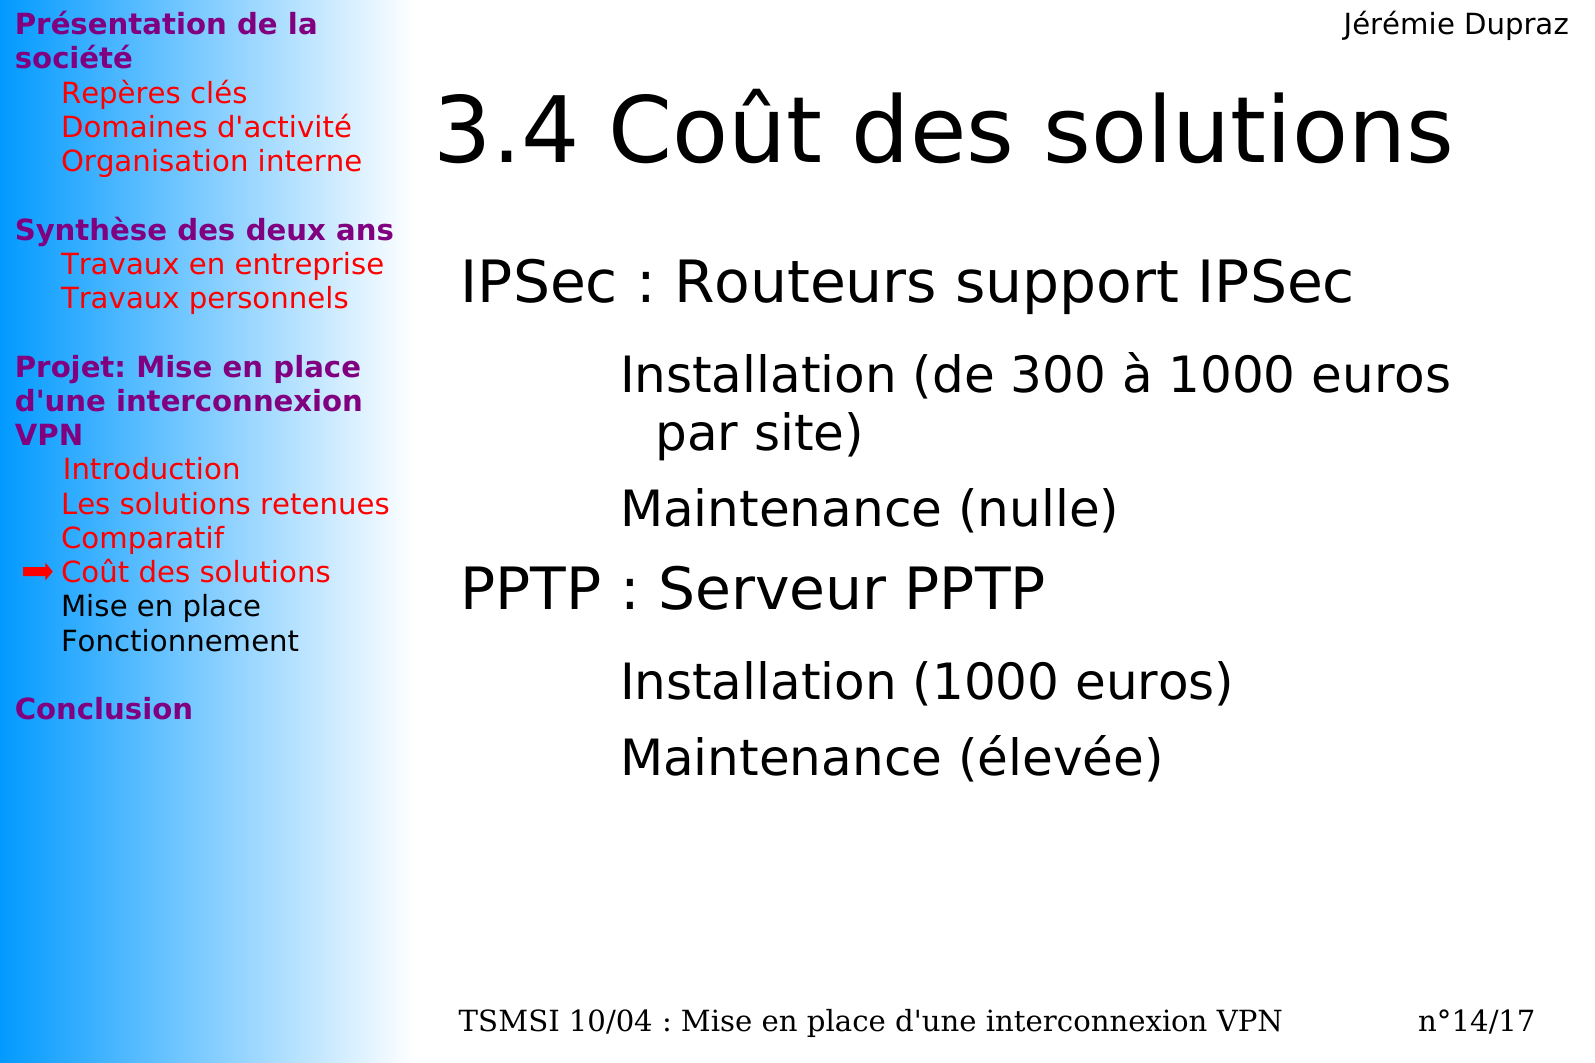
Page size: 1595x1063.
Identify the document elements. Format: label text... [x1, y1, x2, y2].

text_box [23, 562, 53, 581]
list IPSec : Routeurs support IPSec Installation (de 300 à 1000 euros par site) Maintenance (nulle) PPTP : Serveur PPTP Installation (1000 euros) Maintenance (élevée) [442, 248, 1515, 951]
text_box Présentation de la société Repères clés Domaines d'activité Organisation interne Synthèse des deux ans Travaux en entreprise Travaux personnels Projet: Mise en place d'une interconnexion VPN Introduction Les solutions retenues Comparatif Coût des solutions Mise en place Fonctionnement Conclusion [0, 0, 414, 1063]
title 3.4 Coût des solutions [383, 42, 1506, 220]
